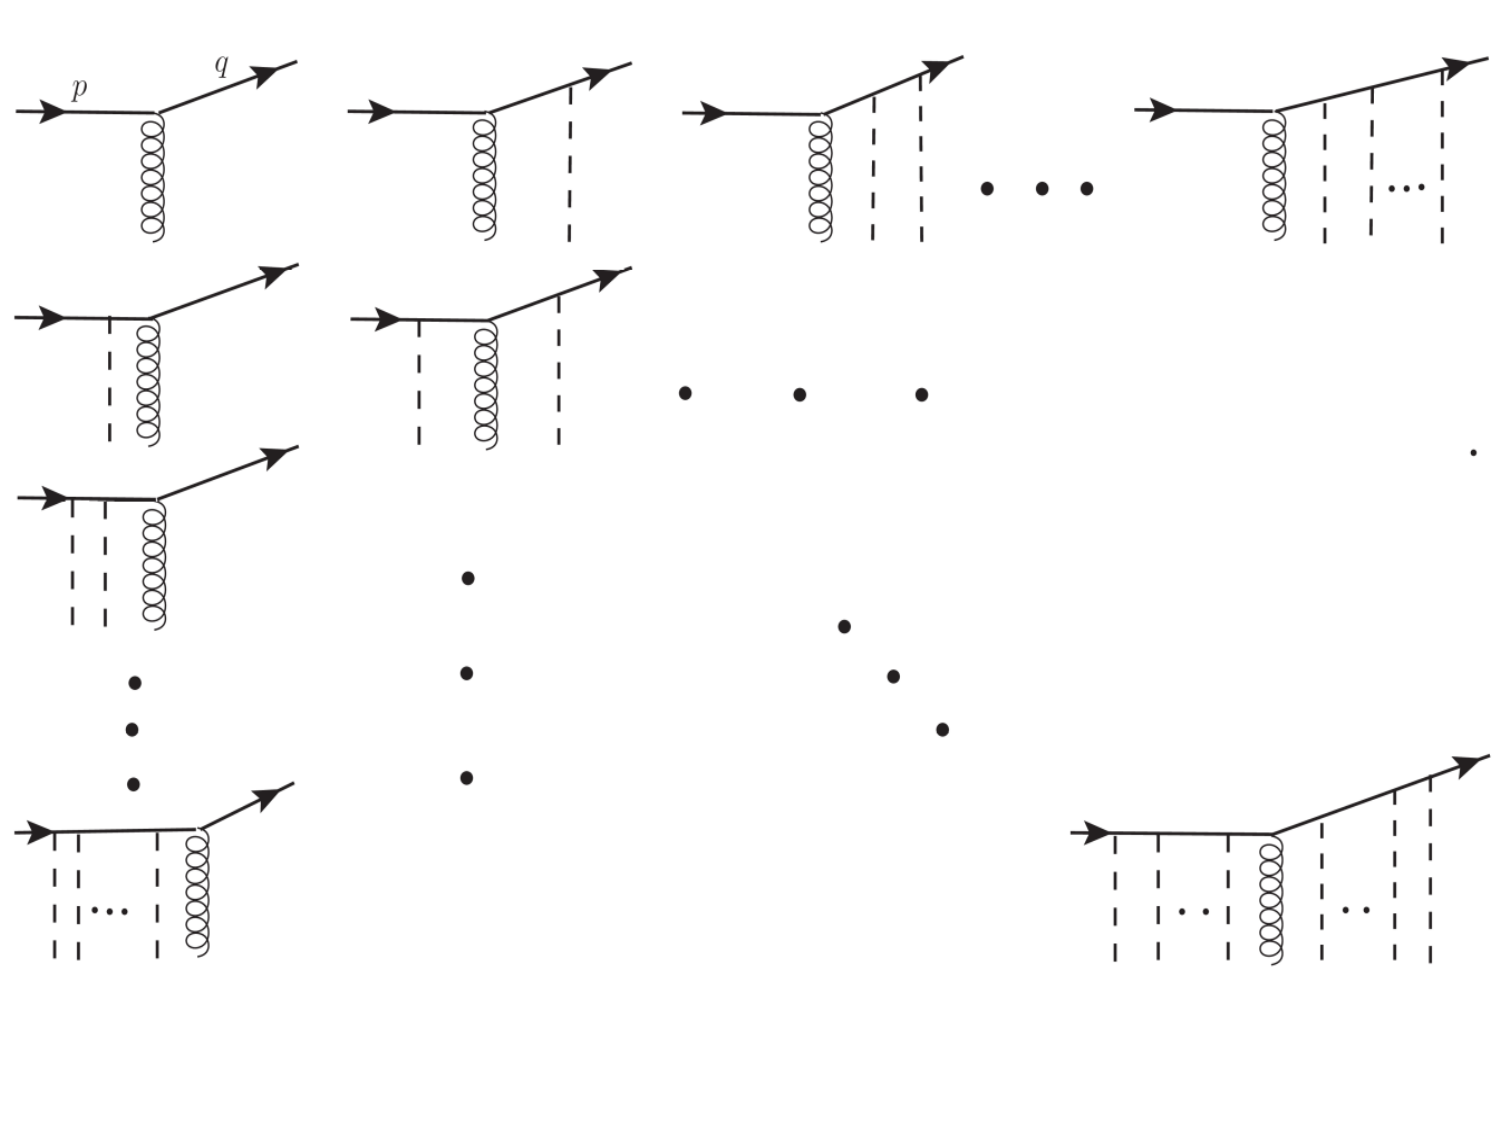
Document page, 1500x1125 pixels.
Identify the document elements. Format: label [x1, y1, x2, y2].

picture [0, 37, 1500, 976]
